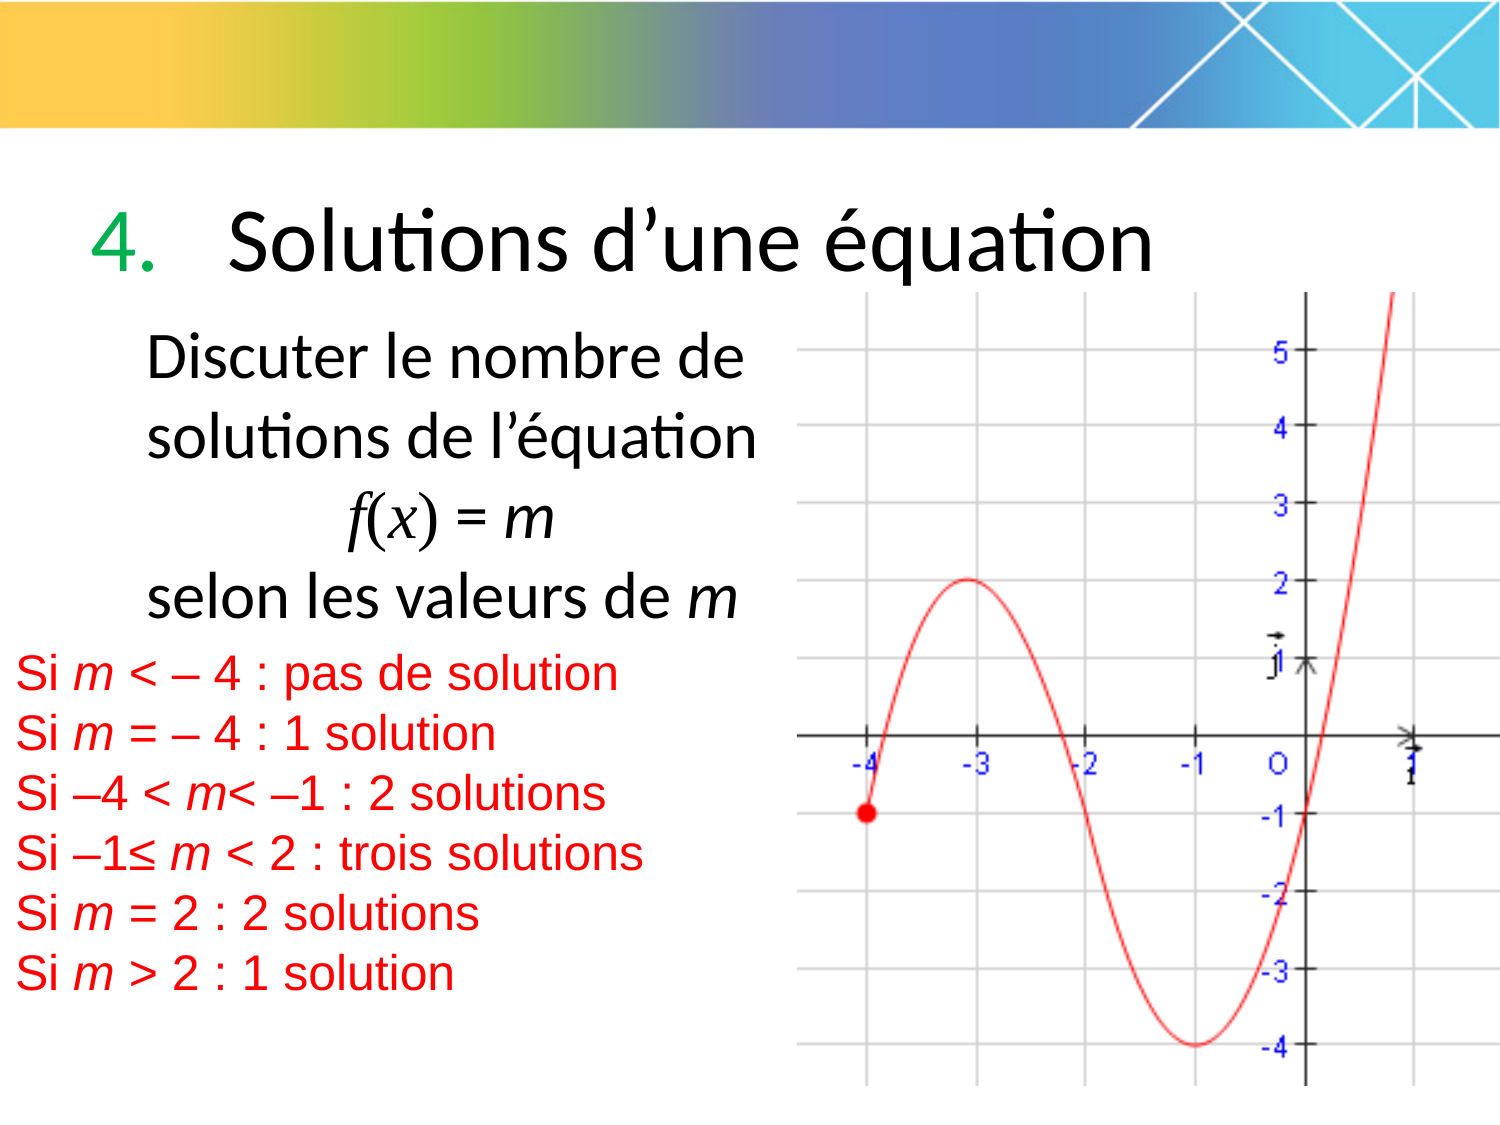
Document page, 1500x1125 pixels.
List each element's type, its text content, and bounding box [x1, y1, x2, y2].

picture [0, 0, 1500, 130]
text_box Si m < – 4 : pas de solution Si m = – 4 : 1 solution Si –4 < m< –1 : 2 solutions Si –1≤ m < 2 : trois solutions Si m = 2 : 2 solutions Si m > 2 : 1 solution [0, 632, 796, 1008]
picture [796, 292, 1500, 1086]
list Discuter le nombre de solutions de l’équation f(x) = m selon les valeurs de m [75, 304, 796, 632]
title Solutions d’une équation [75, 164, 1426, 304]
